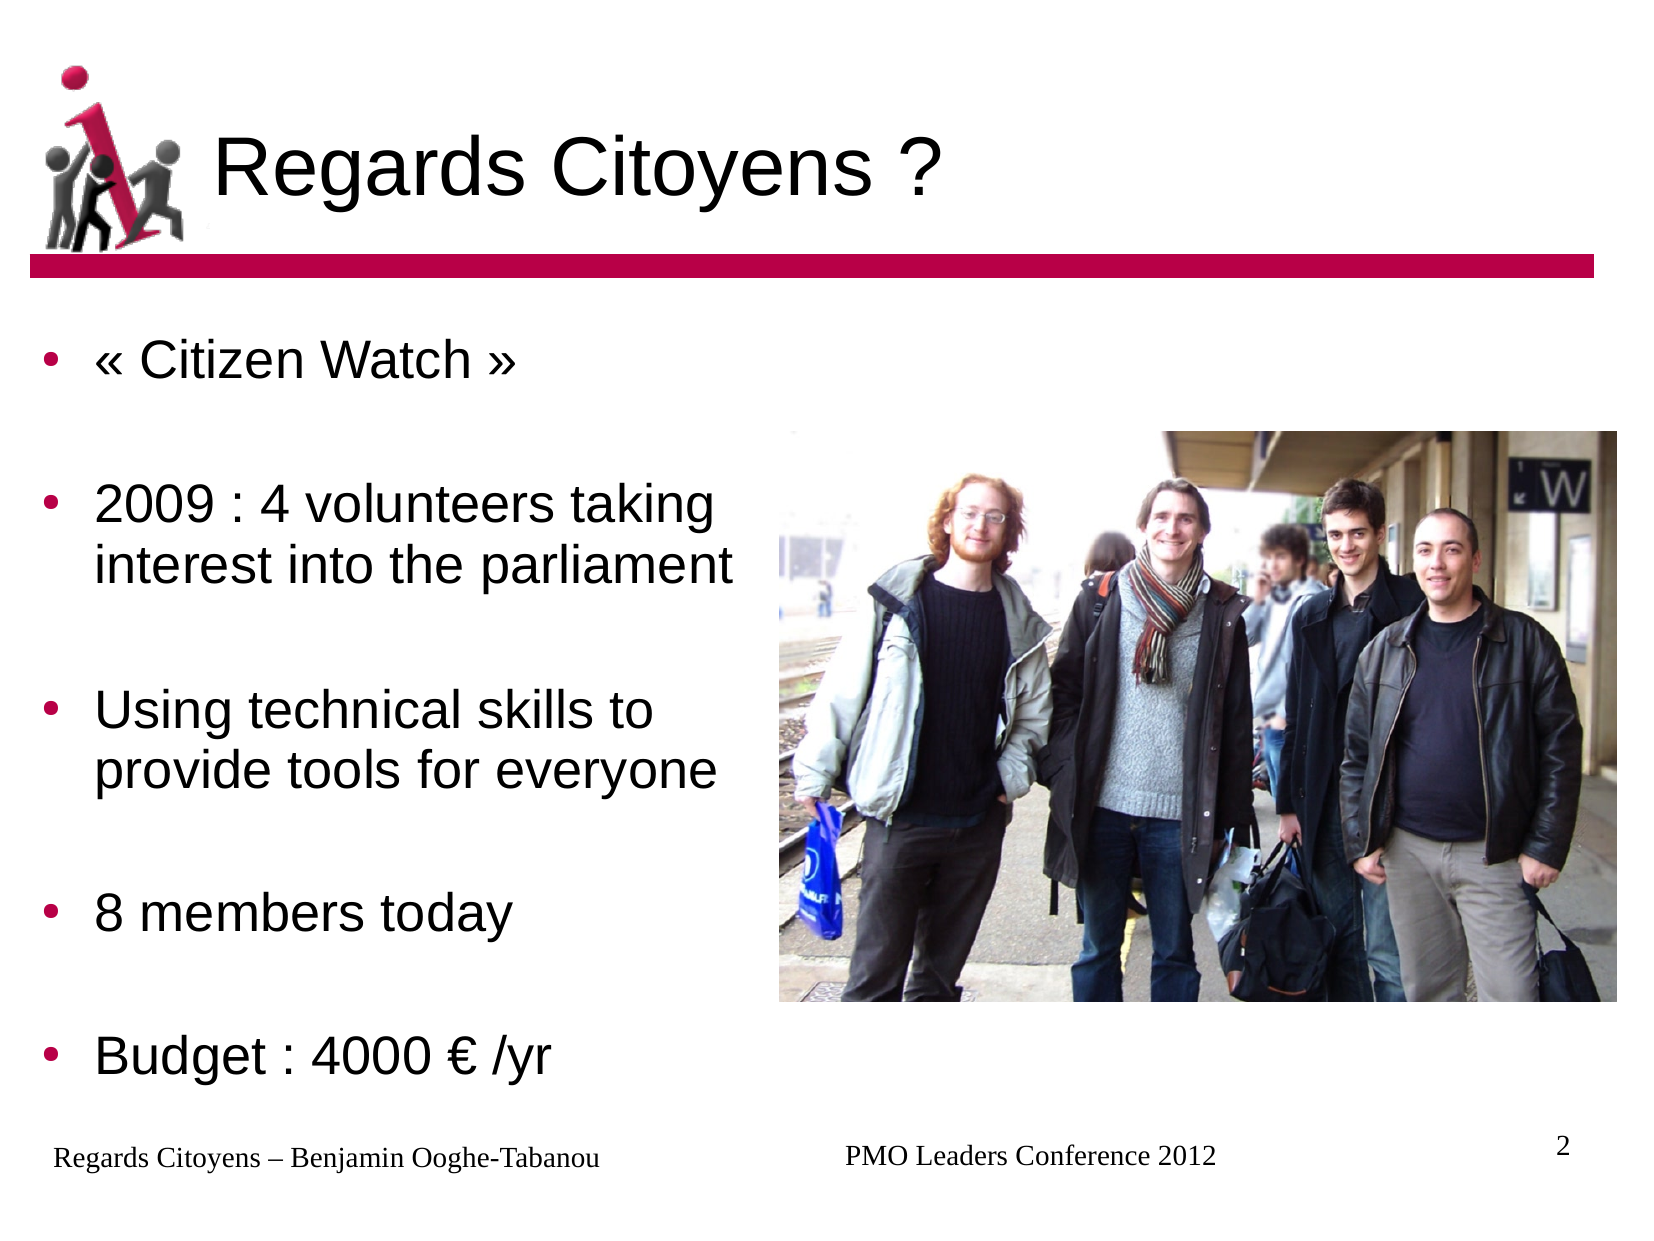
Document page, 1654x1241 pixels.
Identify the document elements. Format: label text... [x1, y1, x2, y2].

picture [779, 431, 1617, 1002]
list « Citizen Watch » 2009 : 4 volunteers taking interest into the parliament Using technical skills to provide tools for everyone 8 members today Budget : 4000 € /yr [23, 265, 762, 1085]
title Regards Citoyens ? [212, 70, 1565, 264]
picture [29, 60, 210, 254]
